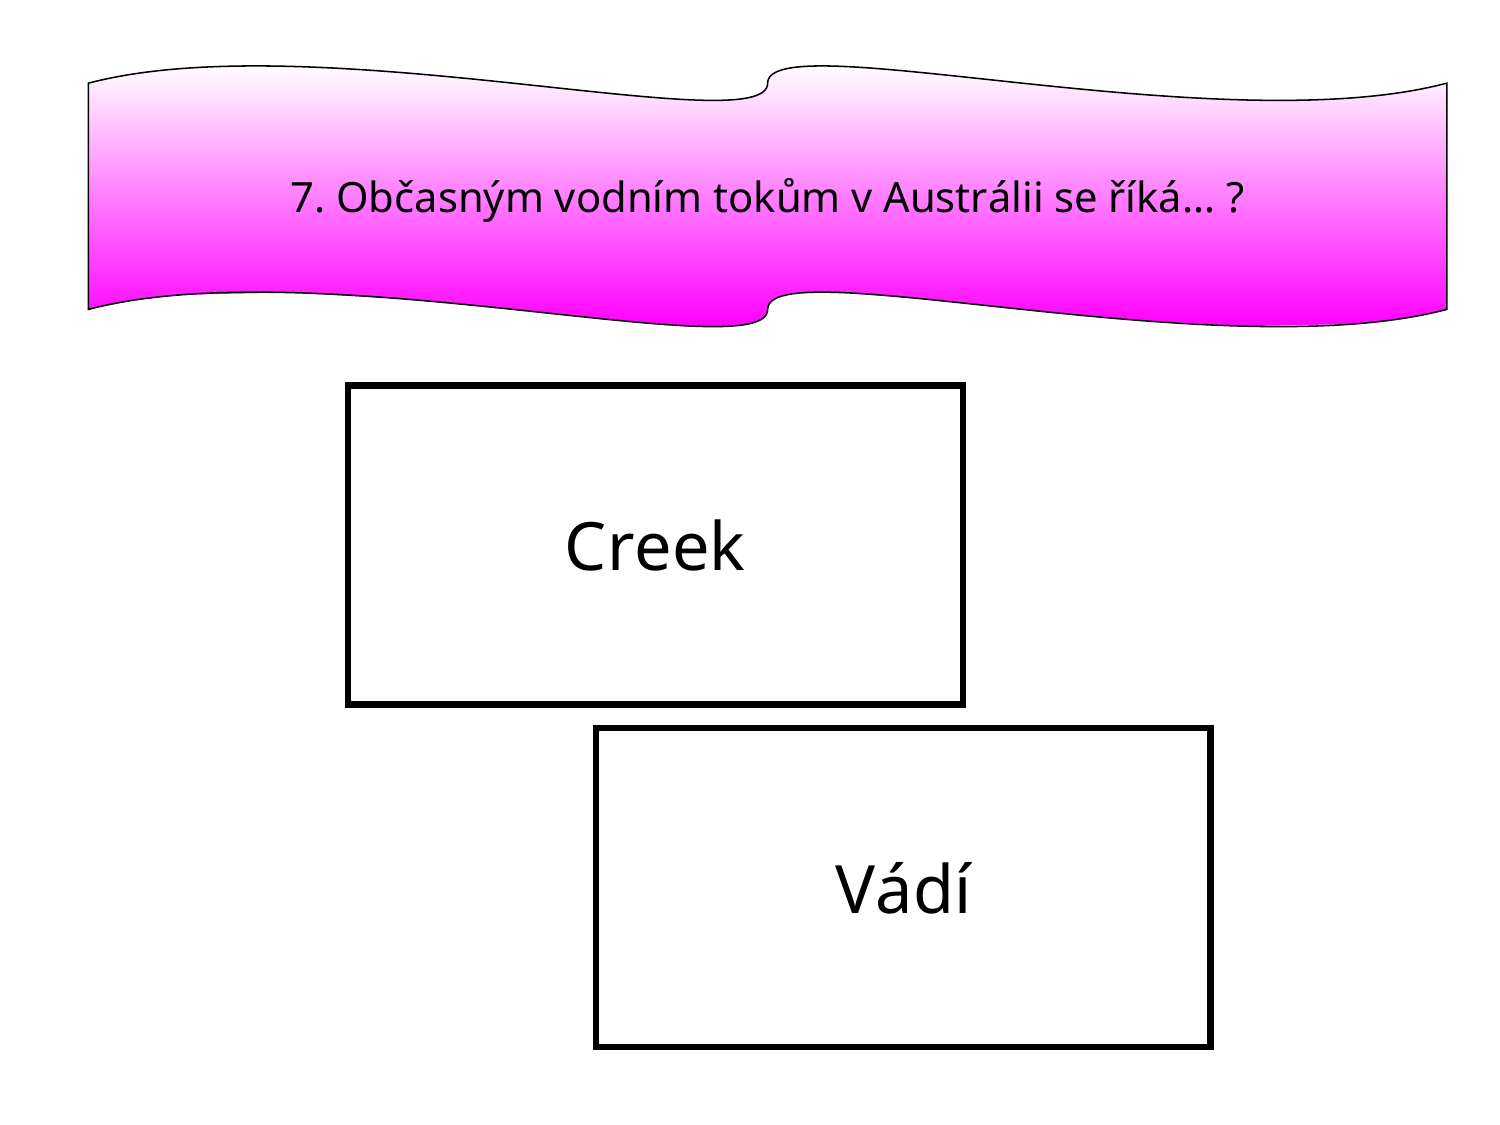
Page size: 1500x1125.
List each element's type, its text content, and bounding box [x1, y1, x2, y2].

text_box Creek [348, 385, 963, 705]
text_box Vádí [596, 727, 1211, 1047]
text_box 7. Občasným vodním tokům v Austrálii se říká… ? [88, 65, 1447, 327]
